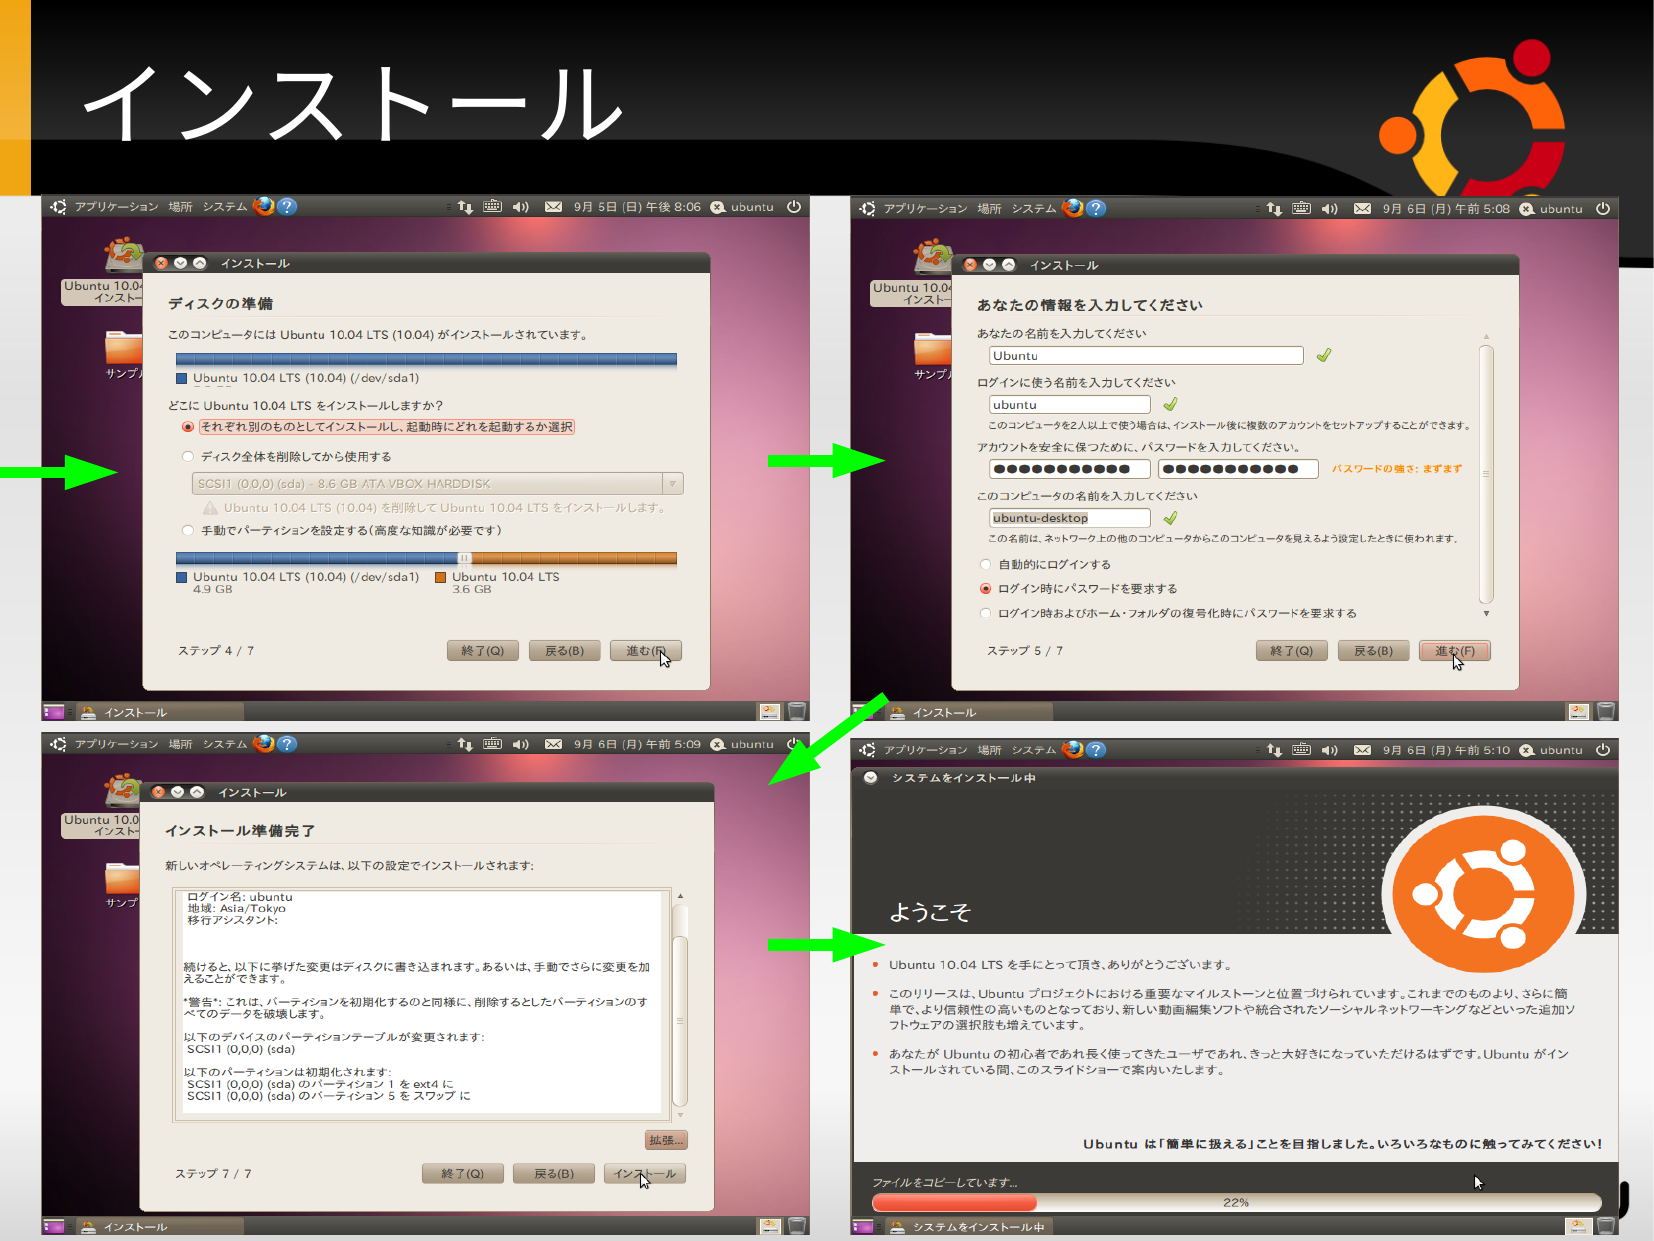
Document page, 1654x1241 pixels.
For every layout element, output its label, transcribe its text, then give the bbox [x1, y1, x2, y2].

picture [0, 0, 1654, 1241]
title インストール [76, 7, 1565, 200]
